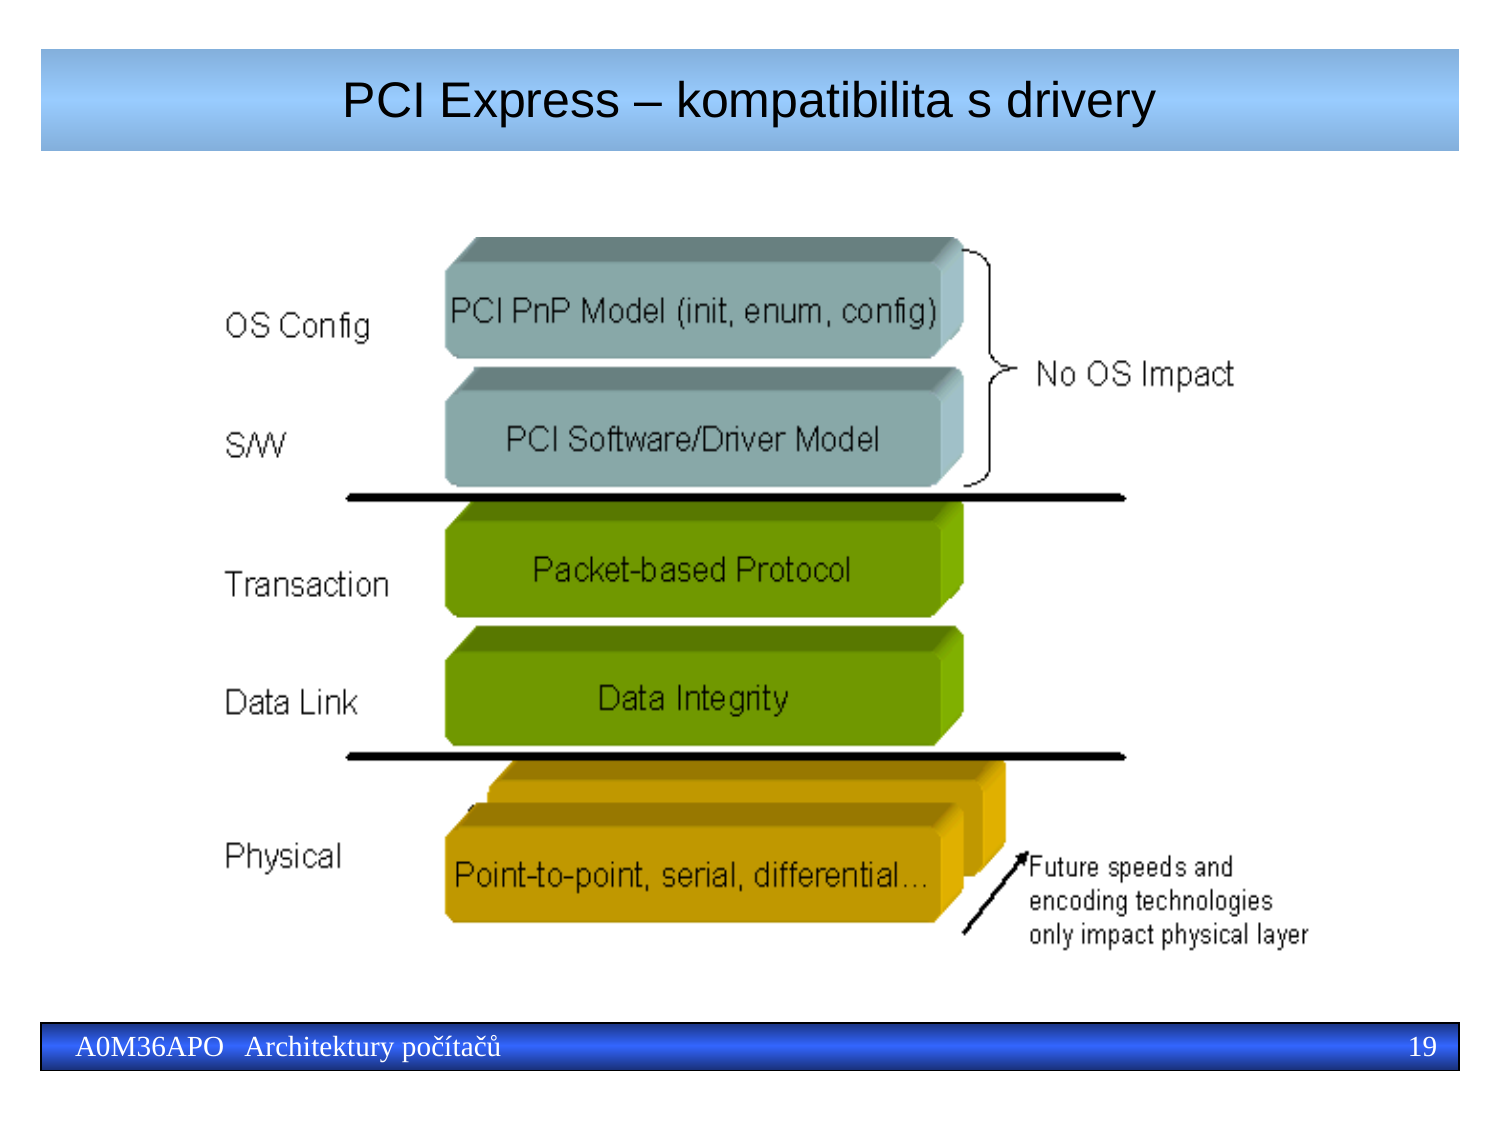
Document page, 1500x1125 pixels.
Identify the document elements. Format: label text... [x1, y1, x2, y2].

title PCI Express – kompatibilita s drivery [41, 49, 1459, 151]
picture [212, 237, 1324, 960]
